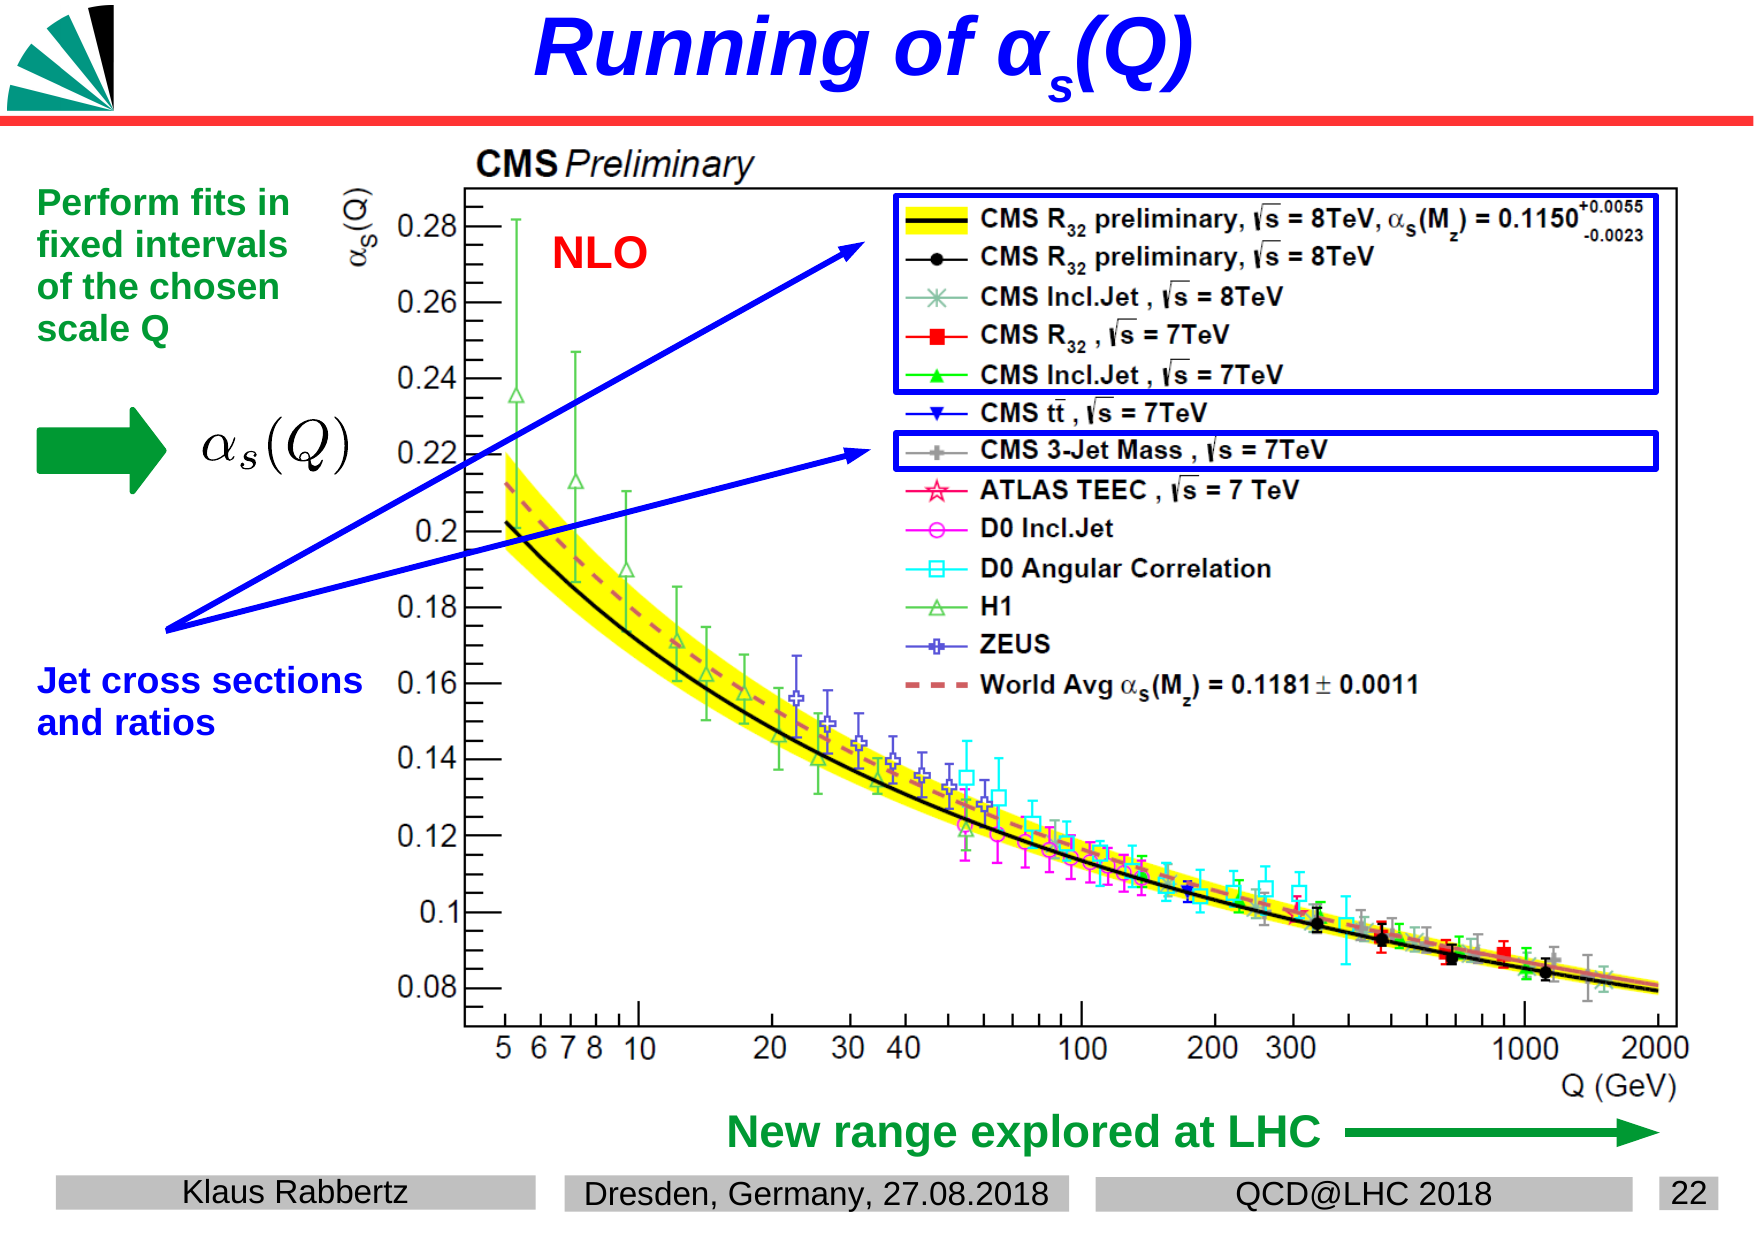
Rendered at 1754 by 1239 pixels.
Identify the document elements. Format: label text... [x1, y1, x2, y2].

text_box [200, 416, 354, 475]
text_box Jet cross sections and ratios [24, 653, 376, 750]
text_box [39, 409, 164, 492]
title Running of αs(Q) [123, 0, 1606, 114]
text_box Perform fits in fixed intervals of the chosen scale Q [24, 175, 303, 356]
text_box New range explored at LHC [714, 1099, 1335, 1163]
picture [7, 5, 114, 112]
picture [336, 139, 1694, 1107]
text_box NLO [540, 221, 661, 285]
